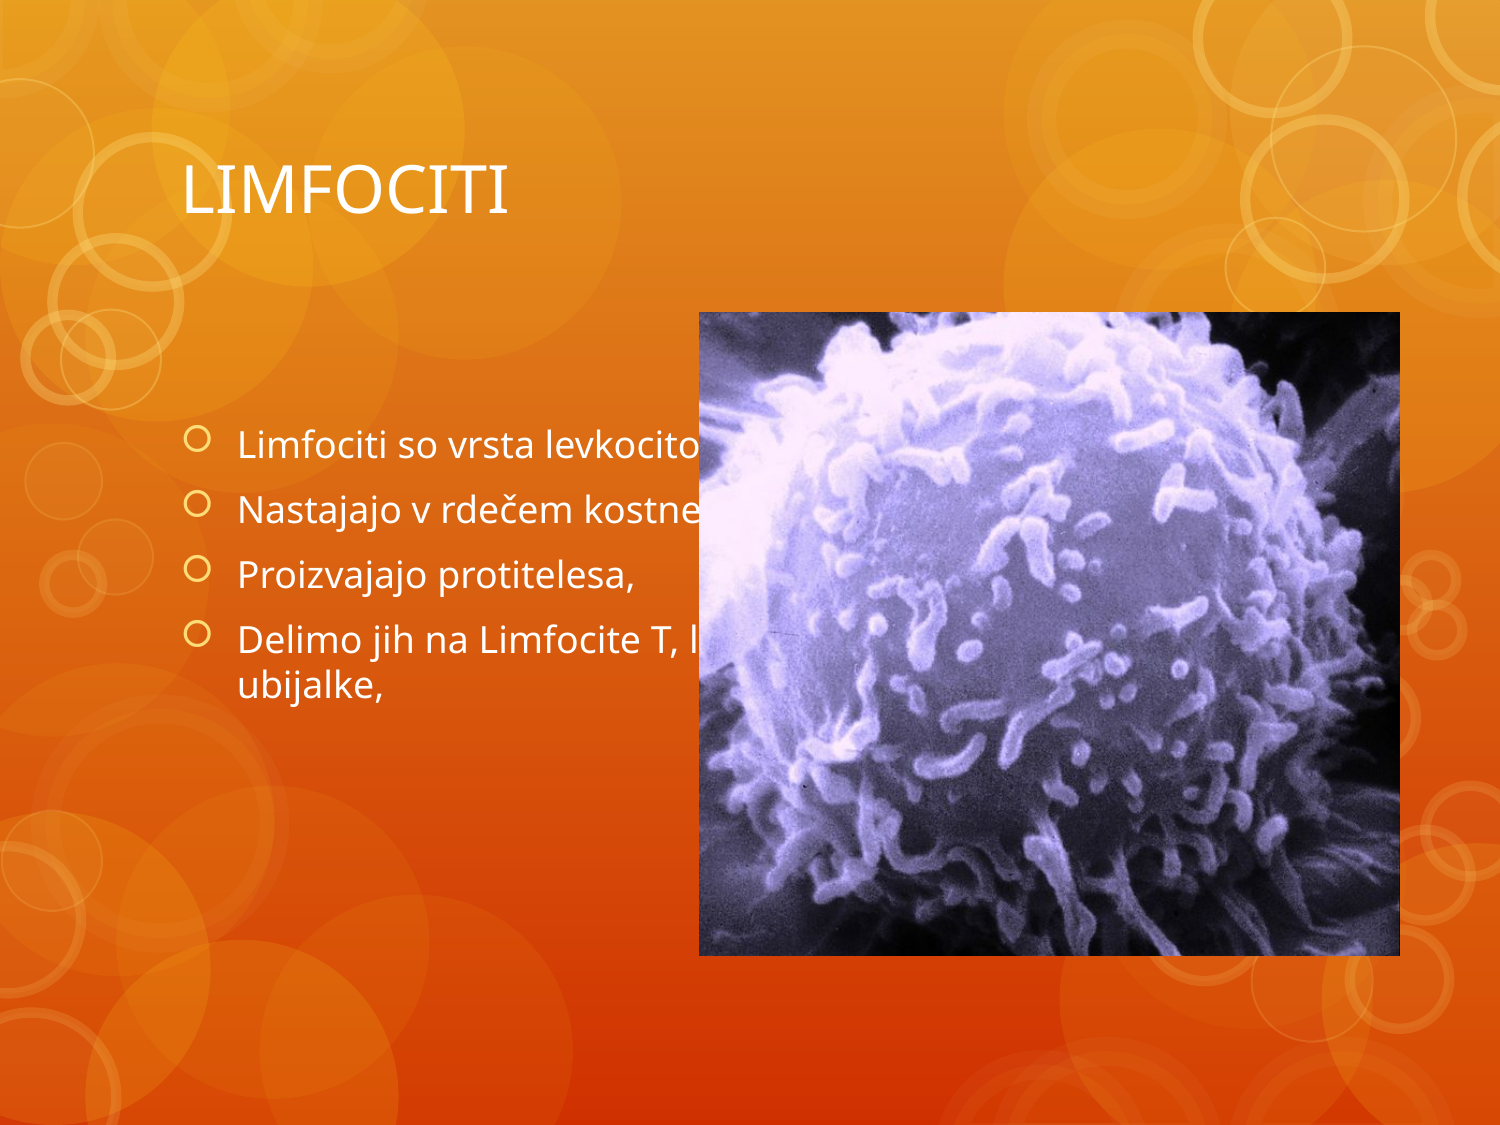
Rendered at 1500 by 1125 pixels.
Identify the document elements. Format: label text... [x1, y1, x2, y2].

title LIMFOCITI [165, 110, 1335, 263]
list Limfociti so vrsta levkocitov, Nastajajo v rdečem kostnem mozgu, vranici in bezgavkah, Proizvajajo protitelesa, Delimo jih na Limfocite T, limfocite B in naravne celice ubijalke, [165, 296, 1335, 962]
picture [699, 312, 1400, 956]
